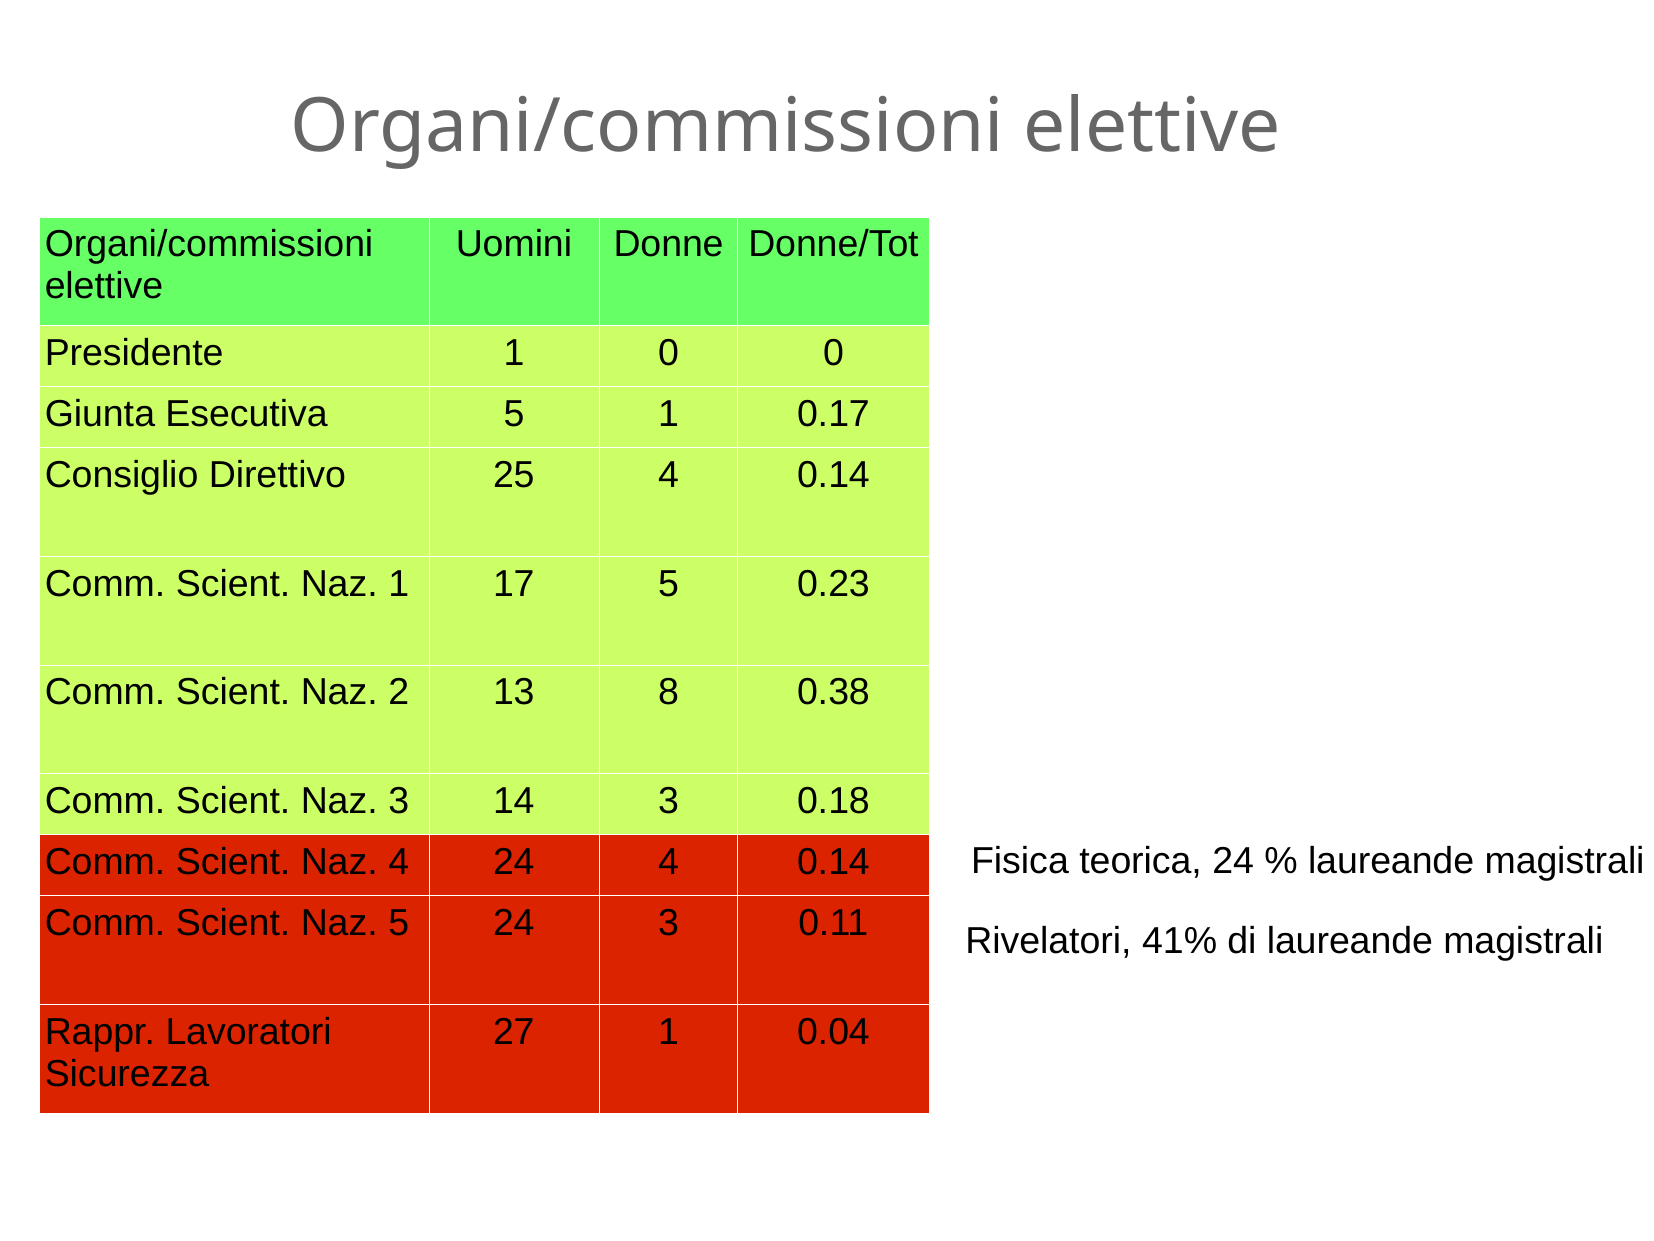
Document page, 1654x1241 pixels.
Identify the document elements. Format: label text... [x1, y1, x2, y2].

table_cell 3 [600, 896, 737, 1004]
table_cell 0.18 [738, 774, 929, 834]
title Organi/commissioni elettive [41, 64, 1531, 181]
table_cell 0 [738, 326, 929, 386]
table_cell Comm. Scient. Naz. 5 [40, 896, 429, 1004]
table_cell 4 [600, 448, 737, 556]
table_cell Comm. Scient. Naz. 3 [40, 774, 429, 834]
table_cell 0.14 [738, 448, 929, 556]
text_box Fisica teorica, 24 % laureande magistrali [956, 831, 1654, 889]
table_cell 14 [430, 774, 599, 834]
table_cell 0.17 [738, 387, 929, 447]
table_cell 1 [600, 1005, 737, 1113]
table_cell Comm. Scient. Naz. 1 [40, 557, 429, 665]
table_cell 13 [430, 666, 599, 773]
table_cell Rappr. Lavoratori Sicurezza [40, 1005, 429, 1113]
table_cell 1 [430, 326, 599, 386]
table_cell 5 [600, 557, 737, 665]
table_cell 3 [600, 774, 737, 834]
table_cell 27 [430, 1005, 599, 1113]
table_cell Giunta Esecutiva [40, 387, 429, 447]
table_cell 0.38 [738, 666, 929, 773]
table_cell 0.04 [738, 1005, 929, 1113]
table_cell 24 [430, 835, 599, 895]
table_cell 5 [430, 387, 599, 447]
table_header Organi/commissioni elettive [40, 218, 429, 325]
table_cell Comm. Scient. Naz. 4 [40, 835, 429, 895]
table_cell 17 [430, 557, 599, 665]
table_cell Presidente [40, 326, 429, 386]
table_header Donne [600, 218, 737, 325]
table_cell 24 [430, 896, 599, 1004]
table_cell 25 [430, 448, 599, 556]
table_cell Consiglio Direttivo [40, 448, 429, 556]
table_cell 4 [600, 835, 737, 895]
table_cell 0 [600, 326, 737, 386]
table_cell 0.11 [738, 896, 929, 1004]
table_header Uomini [430, 218, 599, 325]
text_box Rivelatori, 41% di laureande magistrali [950, 912, 1621, 970]
table_cell 1 [600, 387, 737, 447]
table_cell 0.23 [738, 557, 929, 665]
table_header Donne/Tot [738, 218, 929, 325]
table_cell 8 [600, 666, 737, 773]
table_cell 0.14 [738, 835, 929, 895]
table_cell Comm. Scient. Naz. 2 [40, 666, 429, 773]
